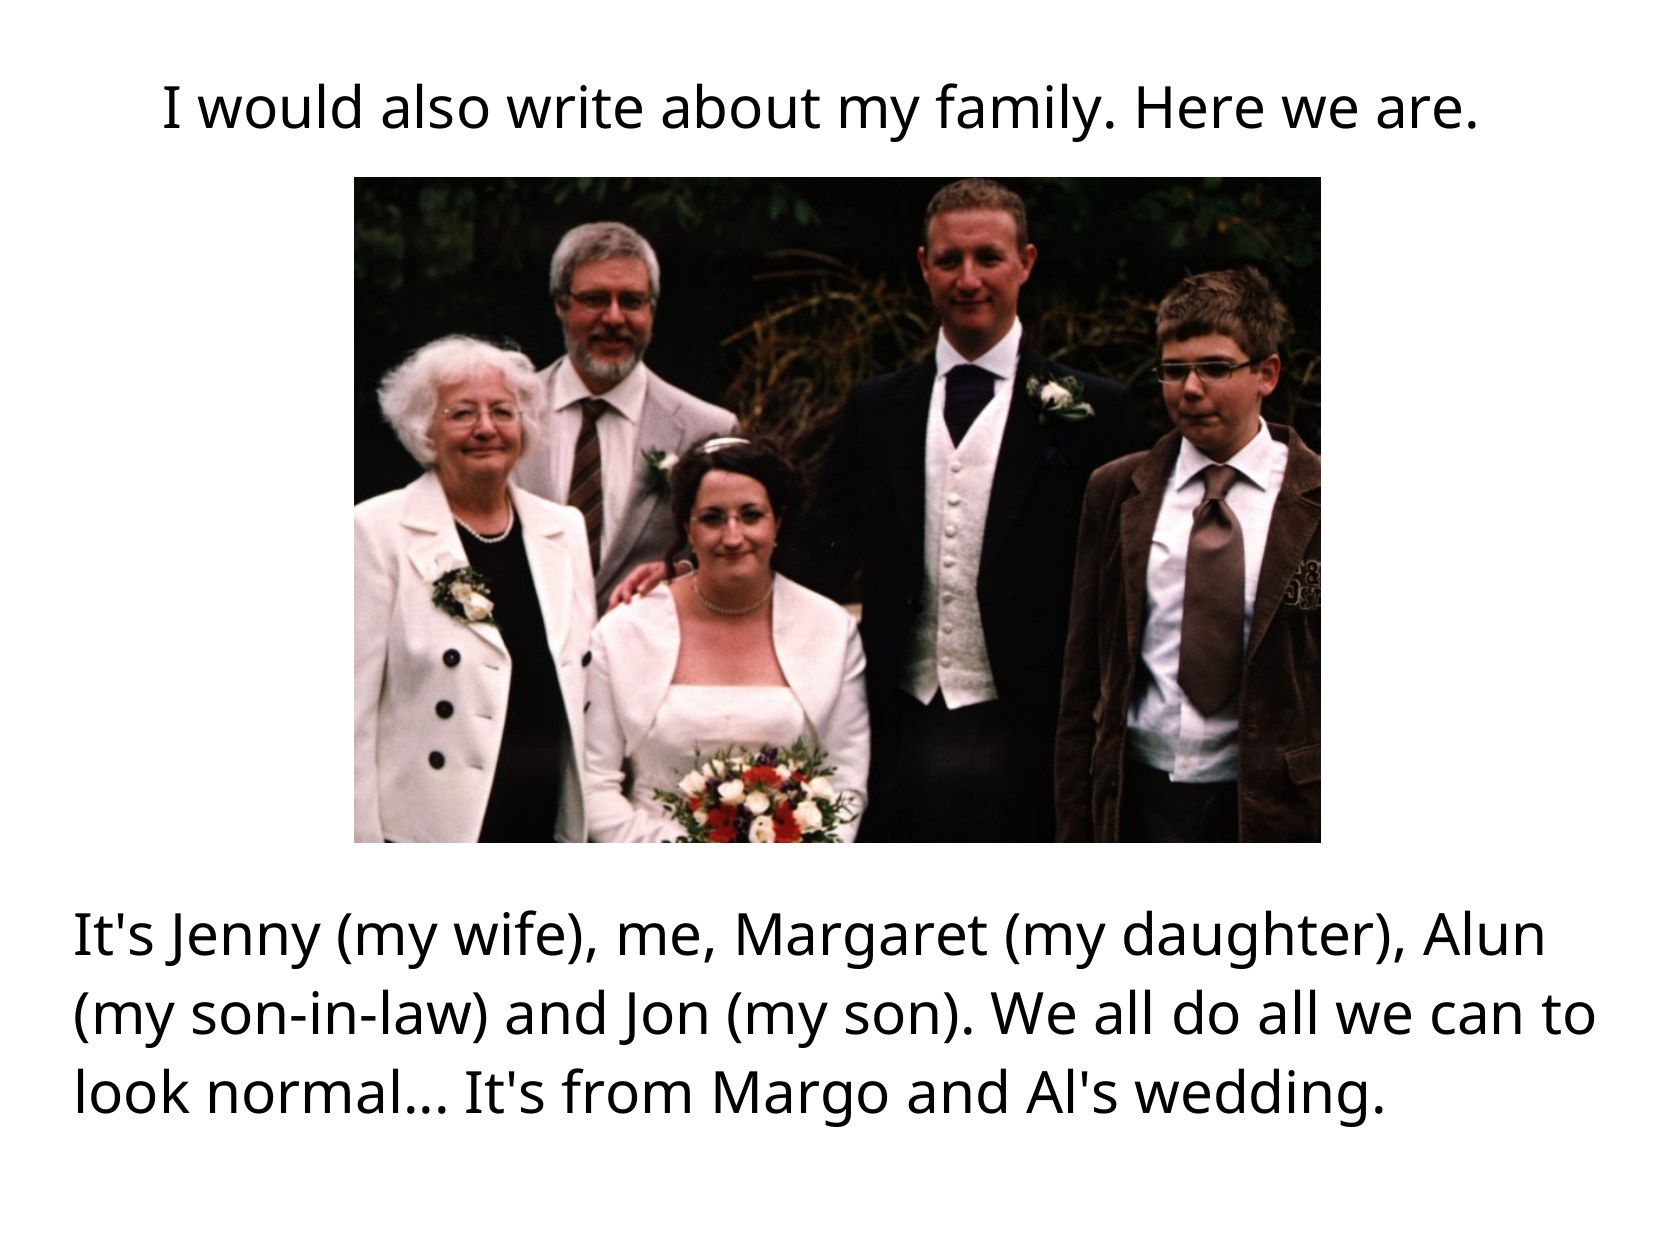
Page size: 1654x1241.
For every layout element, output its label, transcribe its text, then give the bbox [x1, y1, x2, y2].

picture [354, 177, 1321, 843]
text_box I would also write about my family. Here we are. [147, 59, 1492, 160]
text_box It's Jenny (my wife), me, Margaret (my daughter), Alun (my son-in-law) and Jon (my son). We all do all we can to look normal... It's from Margo and Al's wedding. [59, 885, 1623, 1158]
